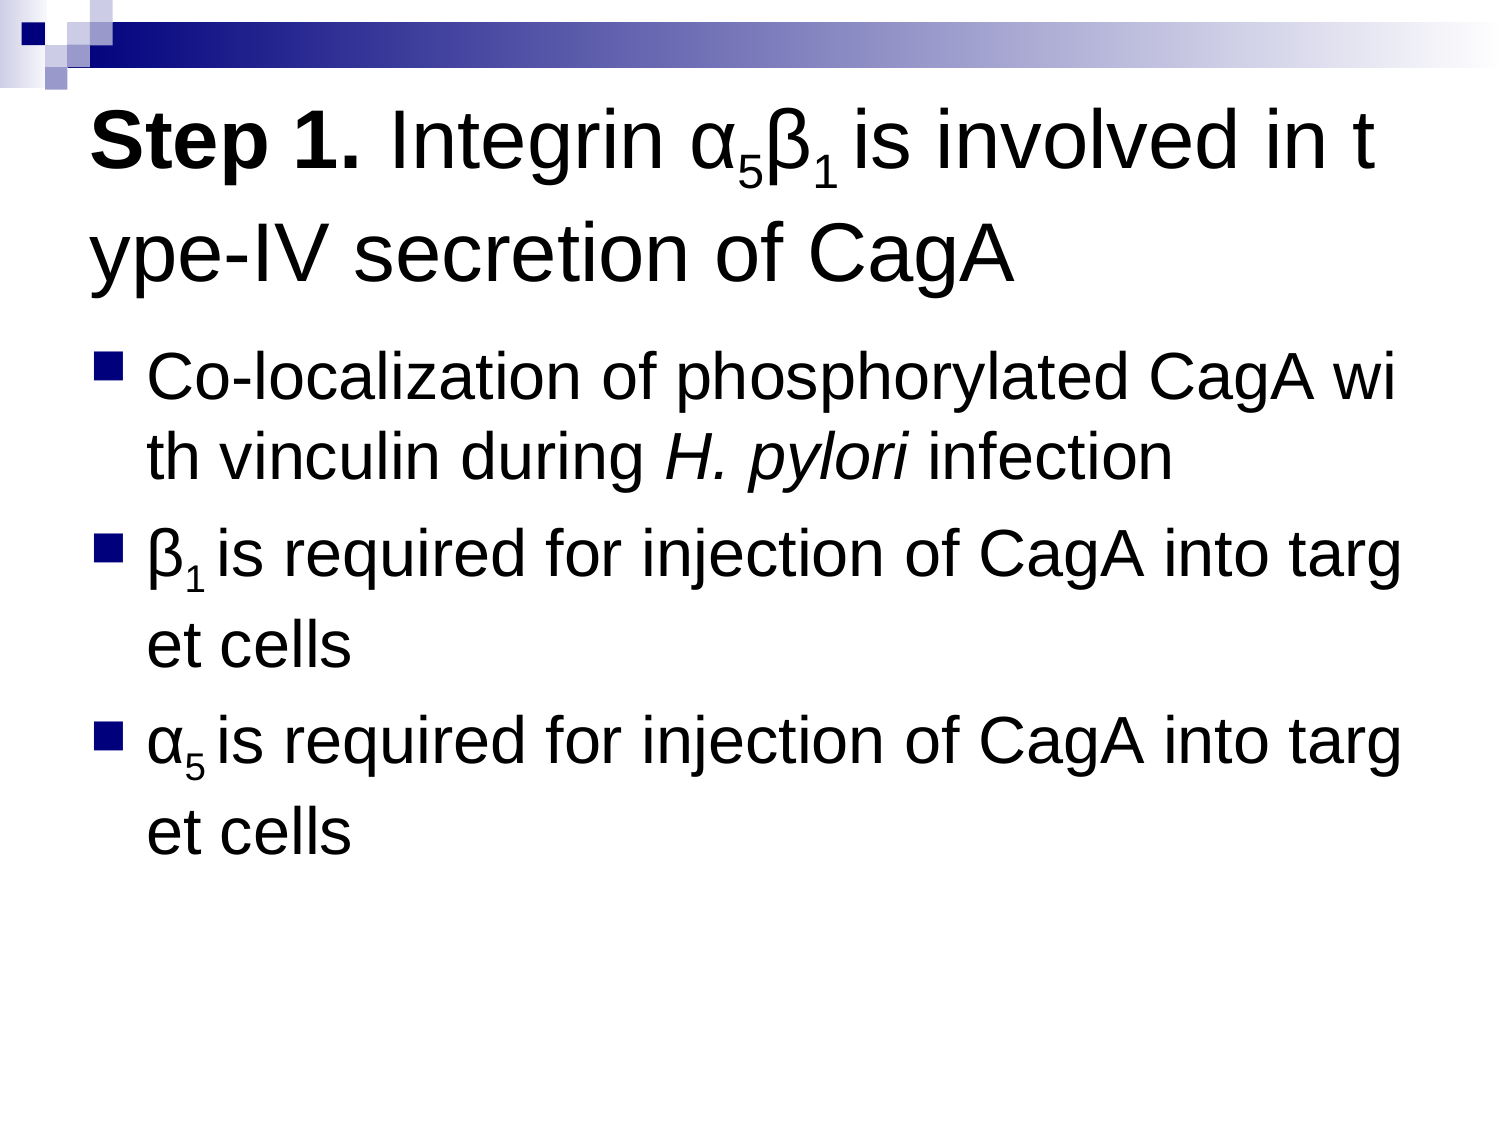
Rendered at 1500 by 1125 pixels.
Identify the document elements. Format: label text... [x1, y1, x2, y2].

list Co-localization of phosphorylated CagA with vinculin during H. pylori infection β1 is required for injection of CagA into target cells α5 is required for injection of CagA into target cells [75, 324, 1426, 963]
title Step 1. Integrin α5β1 is involved in type-IV secretion of CagA [75, 75, 1426, 300]
